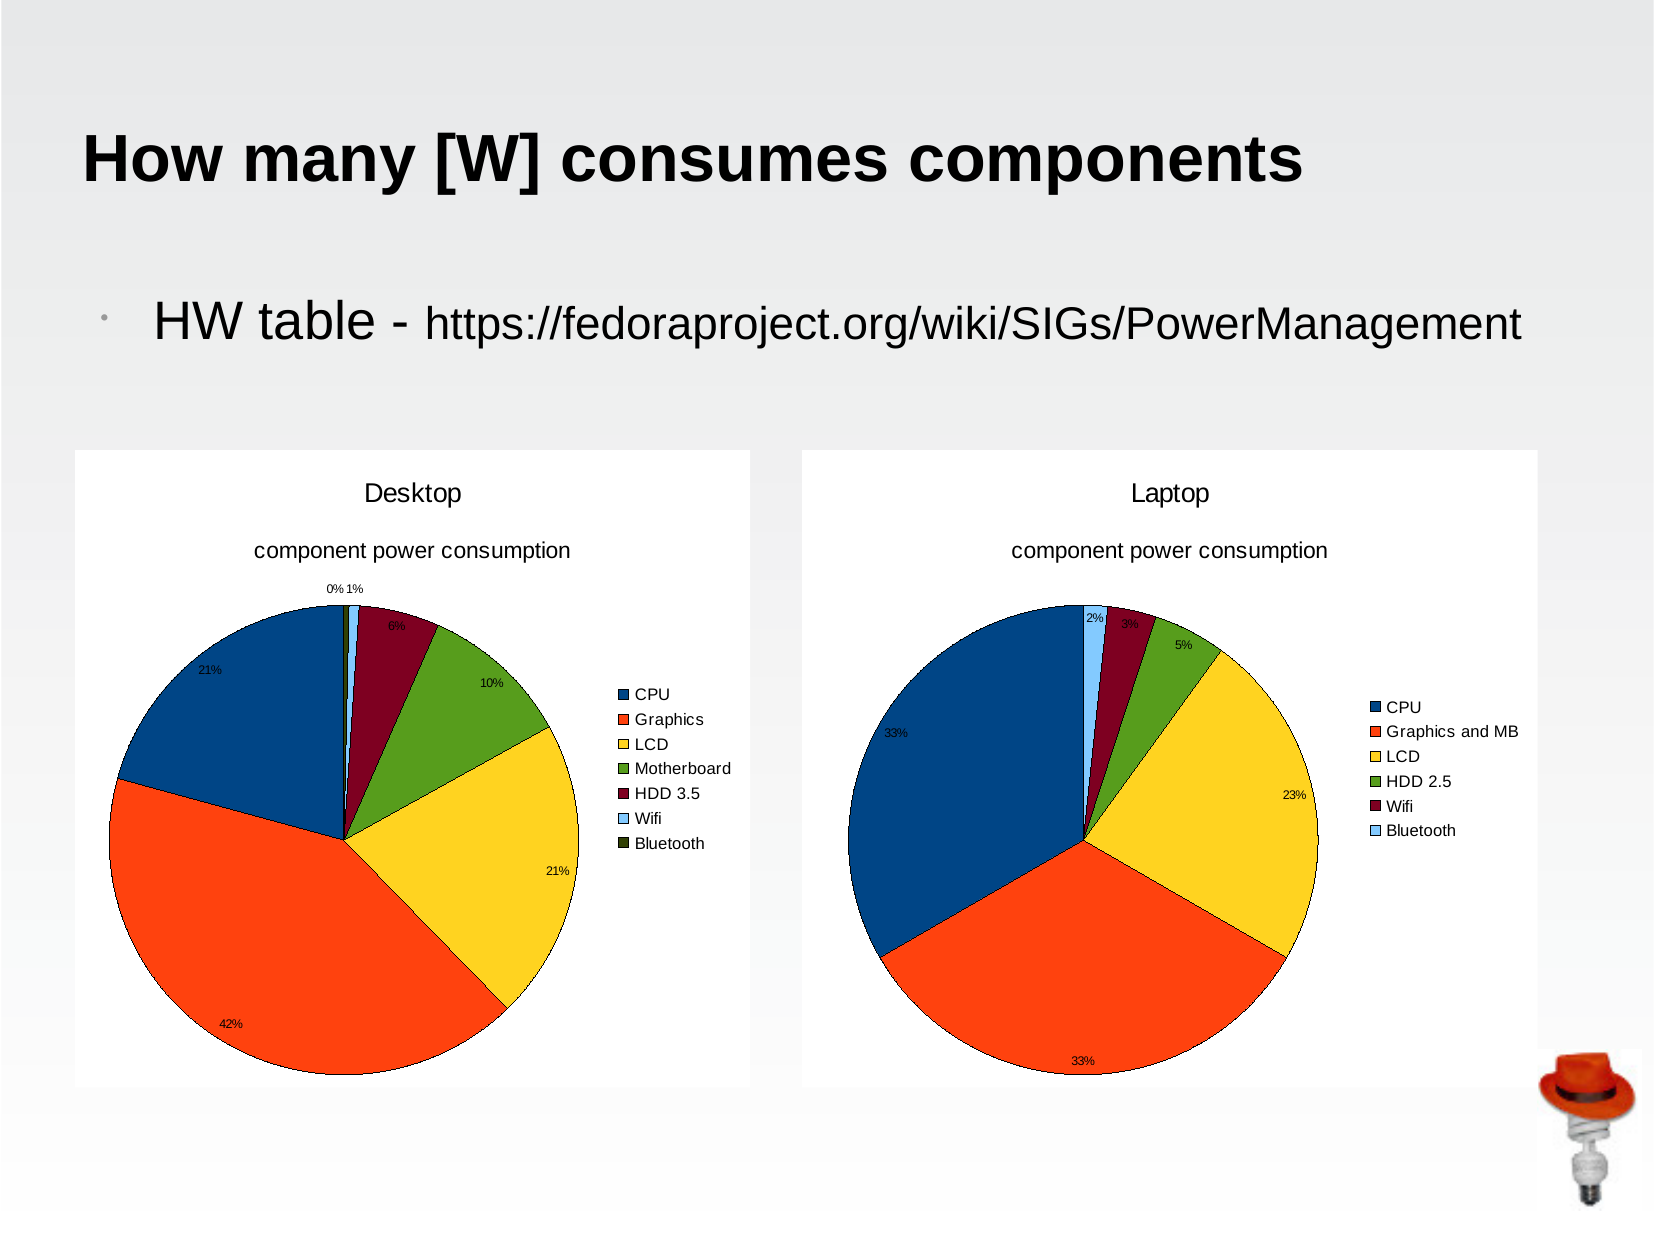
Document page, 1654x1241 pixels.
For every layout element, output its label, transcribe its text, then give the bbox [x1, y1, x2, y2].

list HW table - https://fedoraproject.org/wiki/SIGs/PowerManagement [82, 290, 1571, 1109]
picture [1, 0, 1654, 1241]
chart [802, 450, 1538, 1088]
chart [75, 450, 751, 1088]
title How many [W] consumes components [82, 55, 1571, 263]
